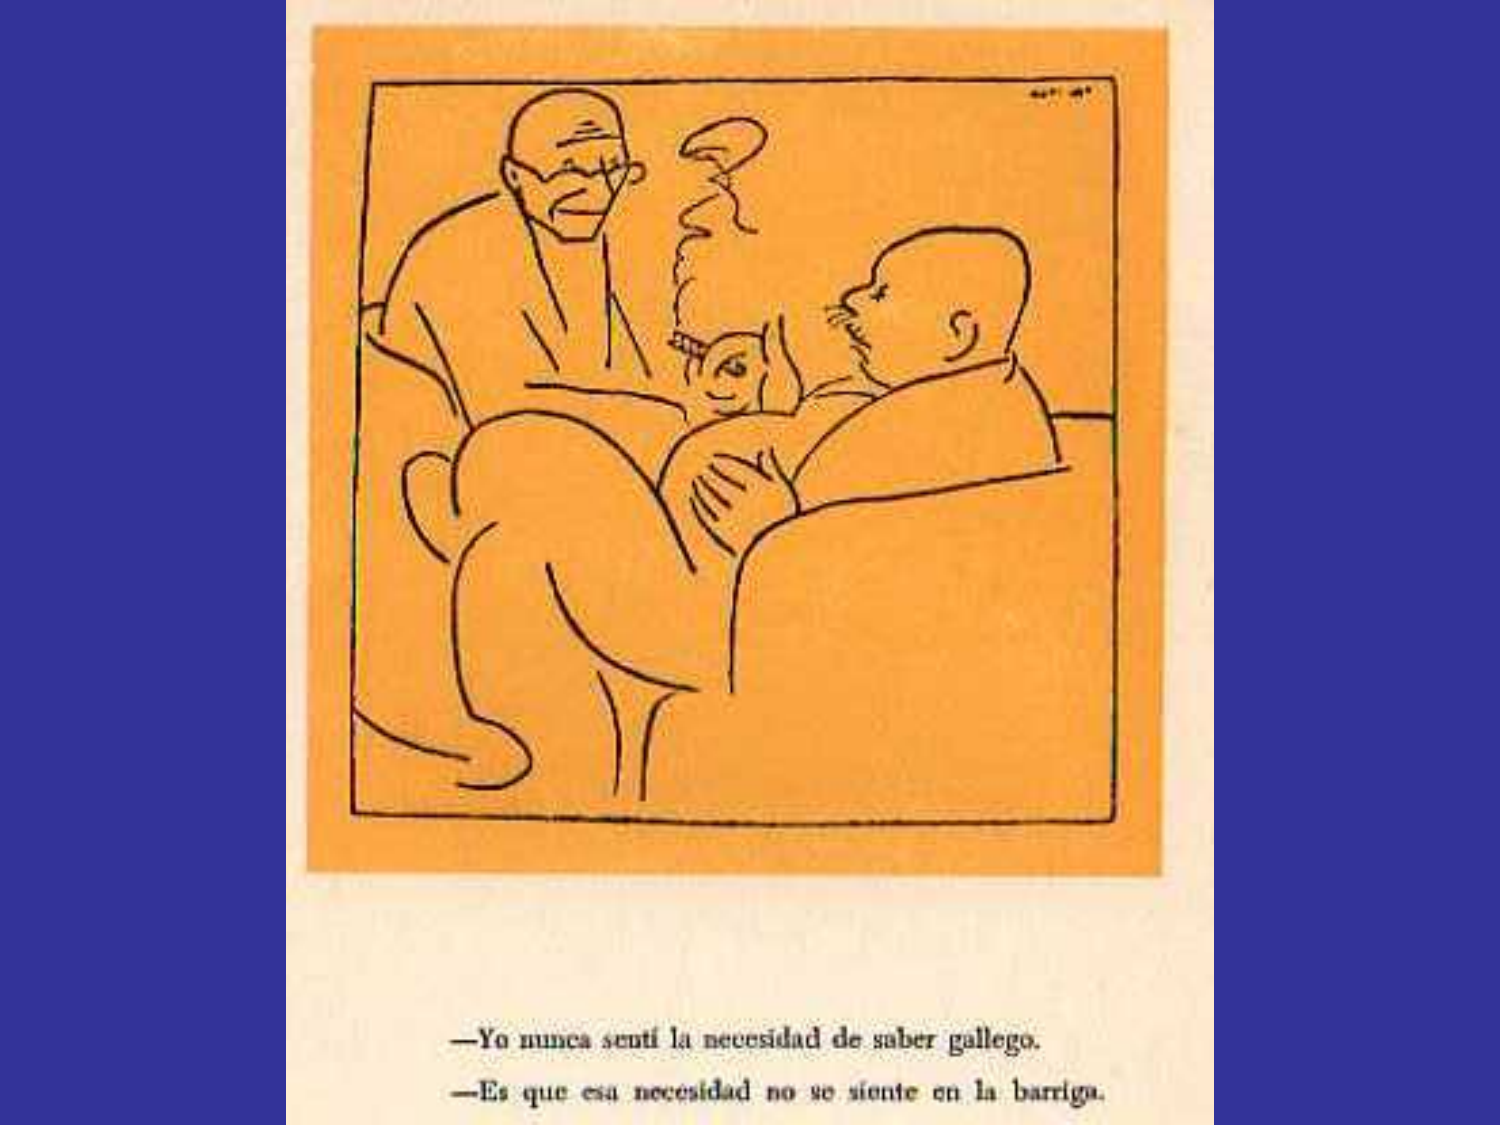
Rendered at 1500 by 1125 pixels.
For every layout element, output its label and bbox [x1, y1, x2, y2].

picture [286, 0, 1214, 1125]
